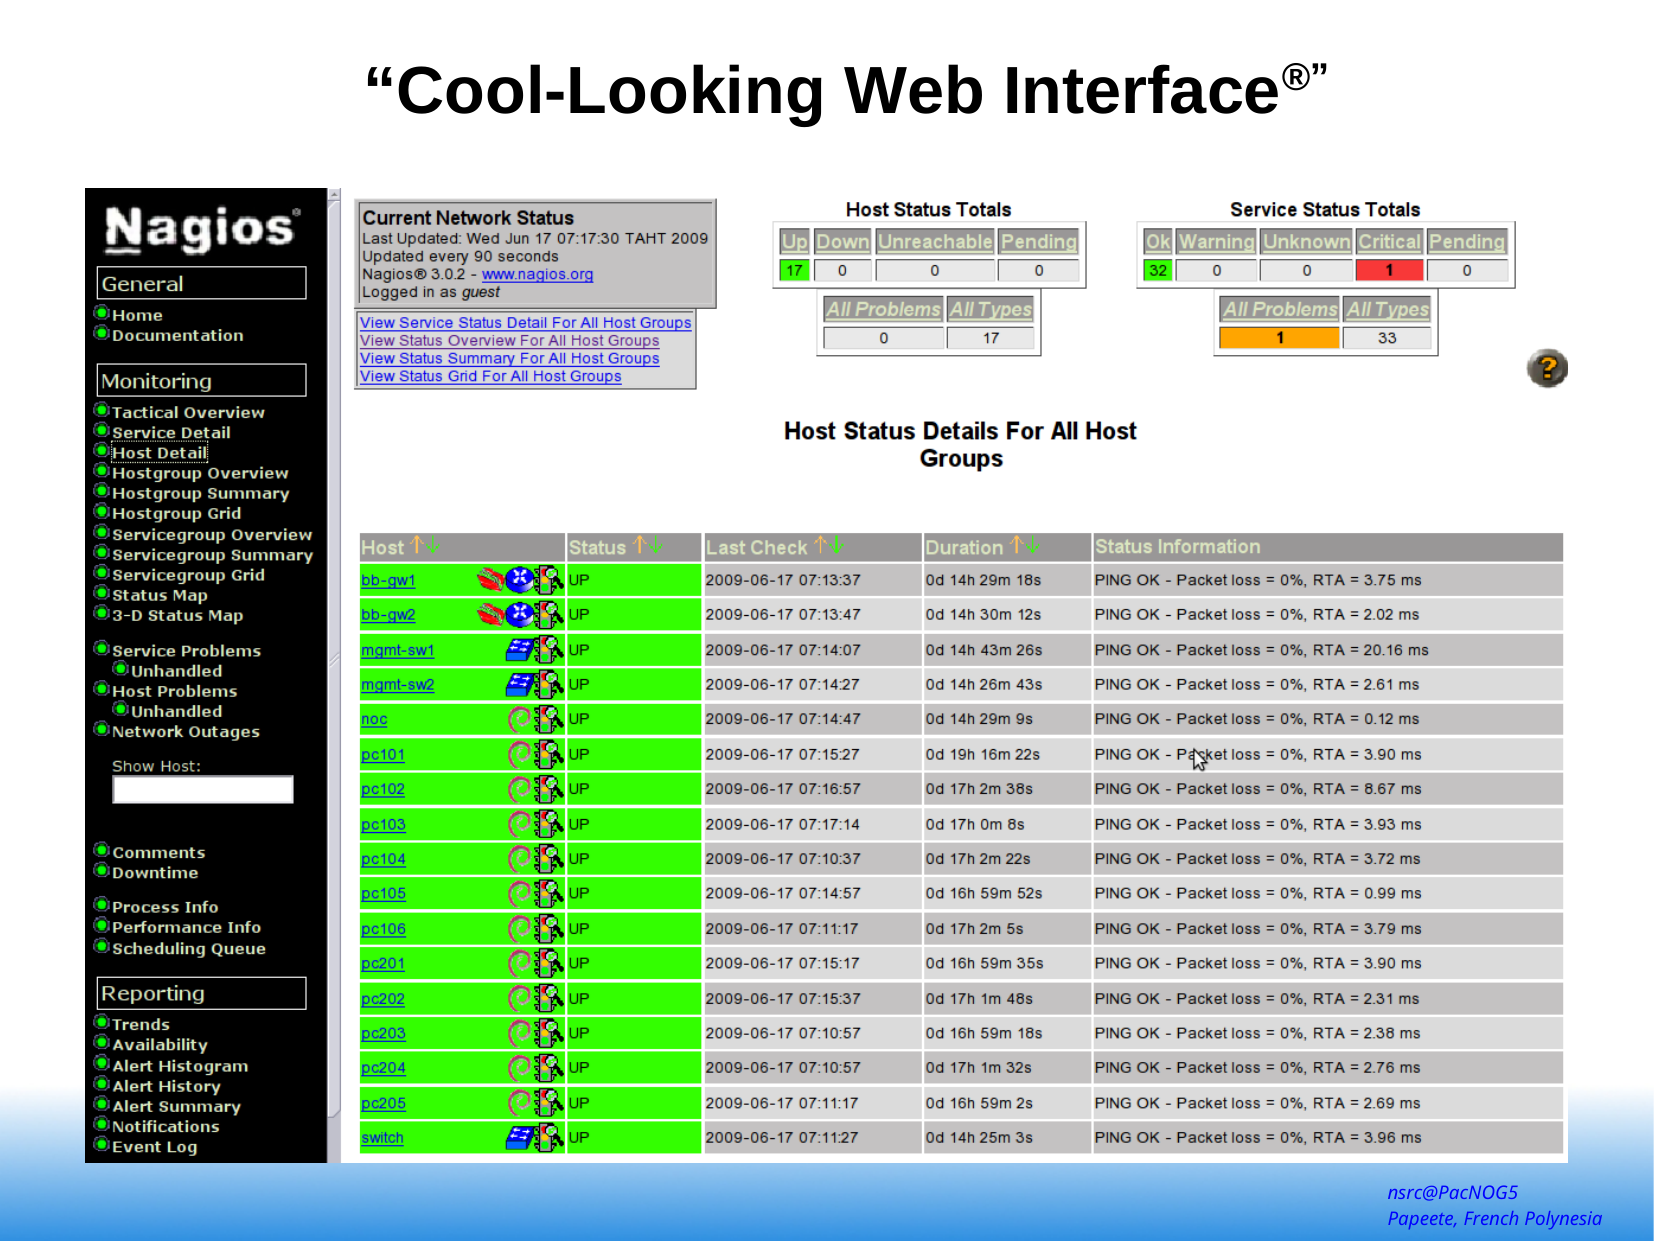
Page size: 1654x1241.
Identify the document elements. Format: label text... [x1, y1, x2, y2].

picture [0, 188, 1654, 1241]
title “Cool-Looking Web Interface®” [126, 29, 1538, 151]
